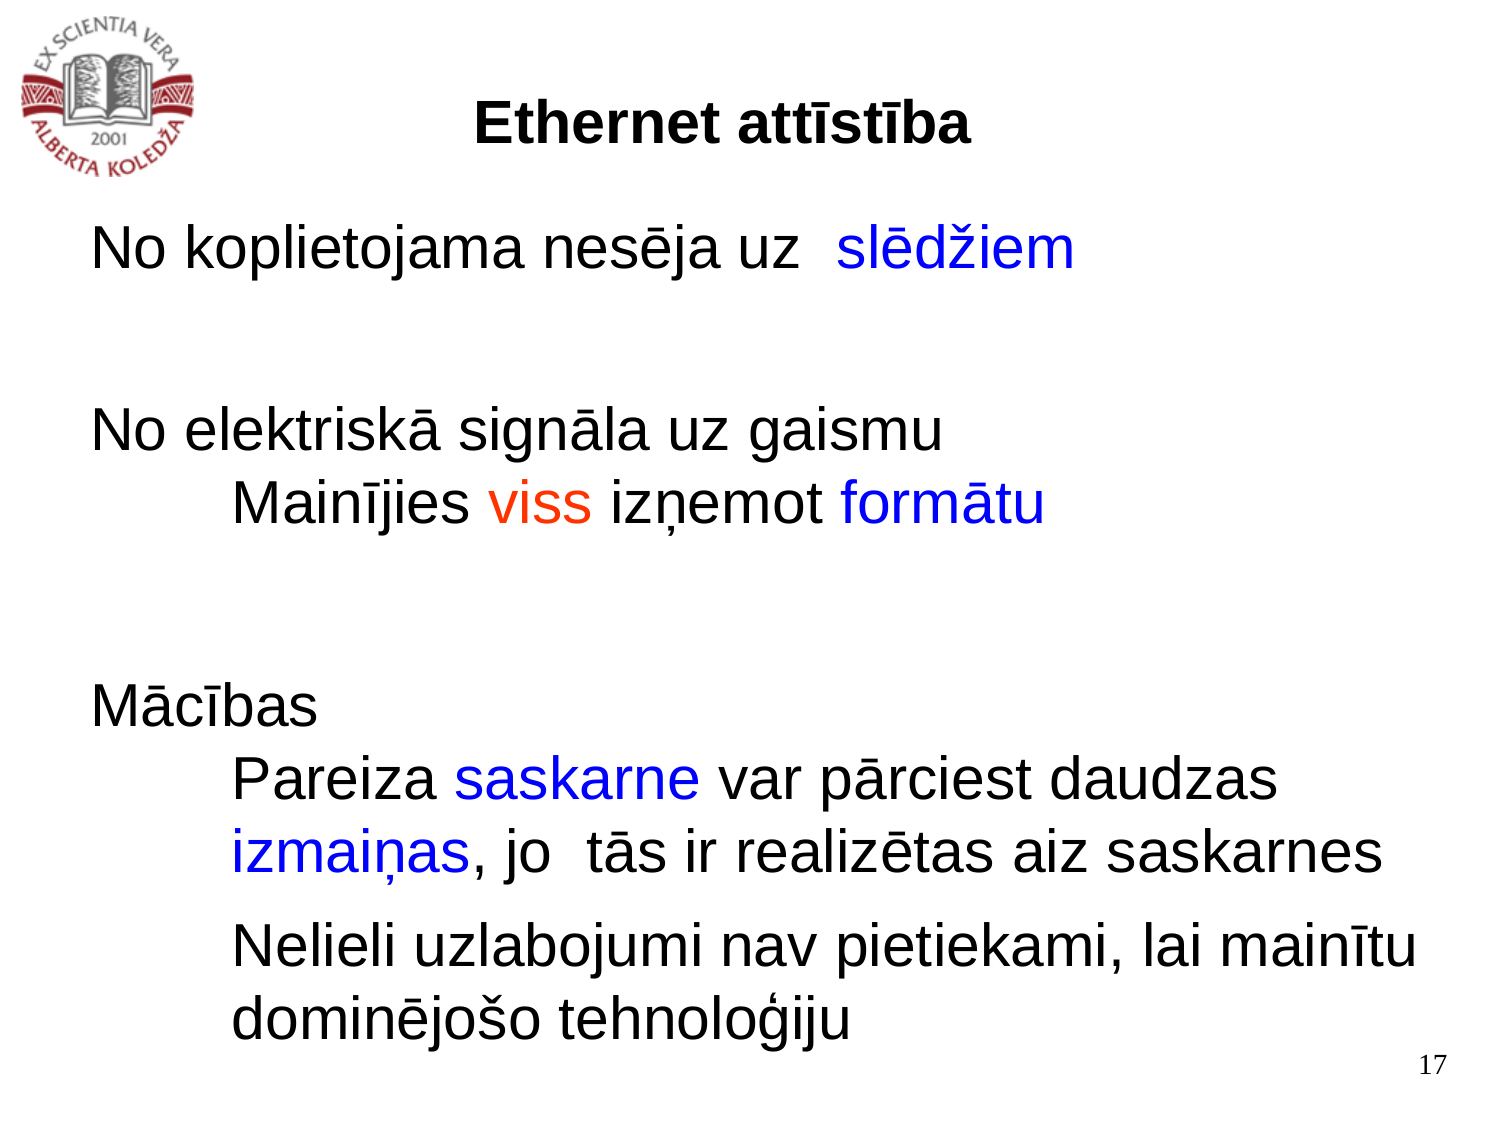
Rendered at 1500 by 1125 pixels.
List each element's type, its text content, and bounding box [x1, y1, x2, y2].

text_box <skaitlis> [1312, 1037, 1463, 1101]
list No koplietojama nesēja uz slēdžiem No elektriskā signāla uz gaismu Mainījies viss izņemot formātu Mācības Pareiza saskarne var pārciest daudzas izmaiņas, jo tās ir realizētas aiz saskarnes Nelieli uzlabojumi nav pietiekami, lai mainītu dominējošo tehnoloģiju [74, 200, 1463, 1101]
title Ethernet attīstība [50, 62, 1374, 175]
picture [21, 16, 194, 177]
